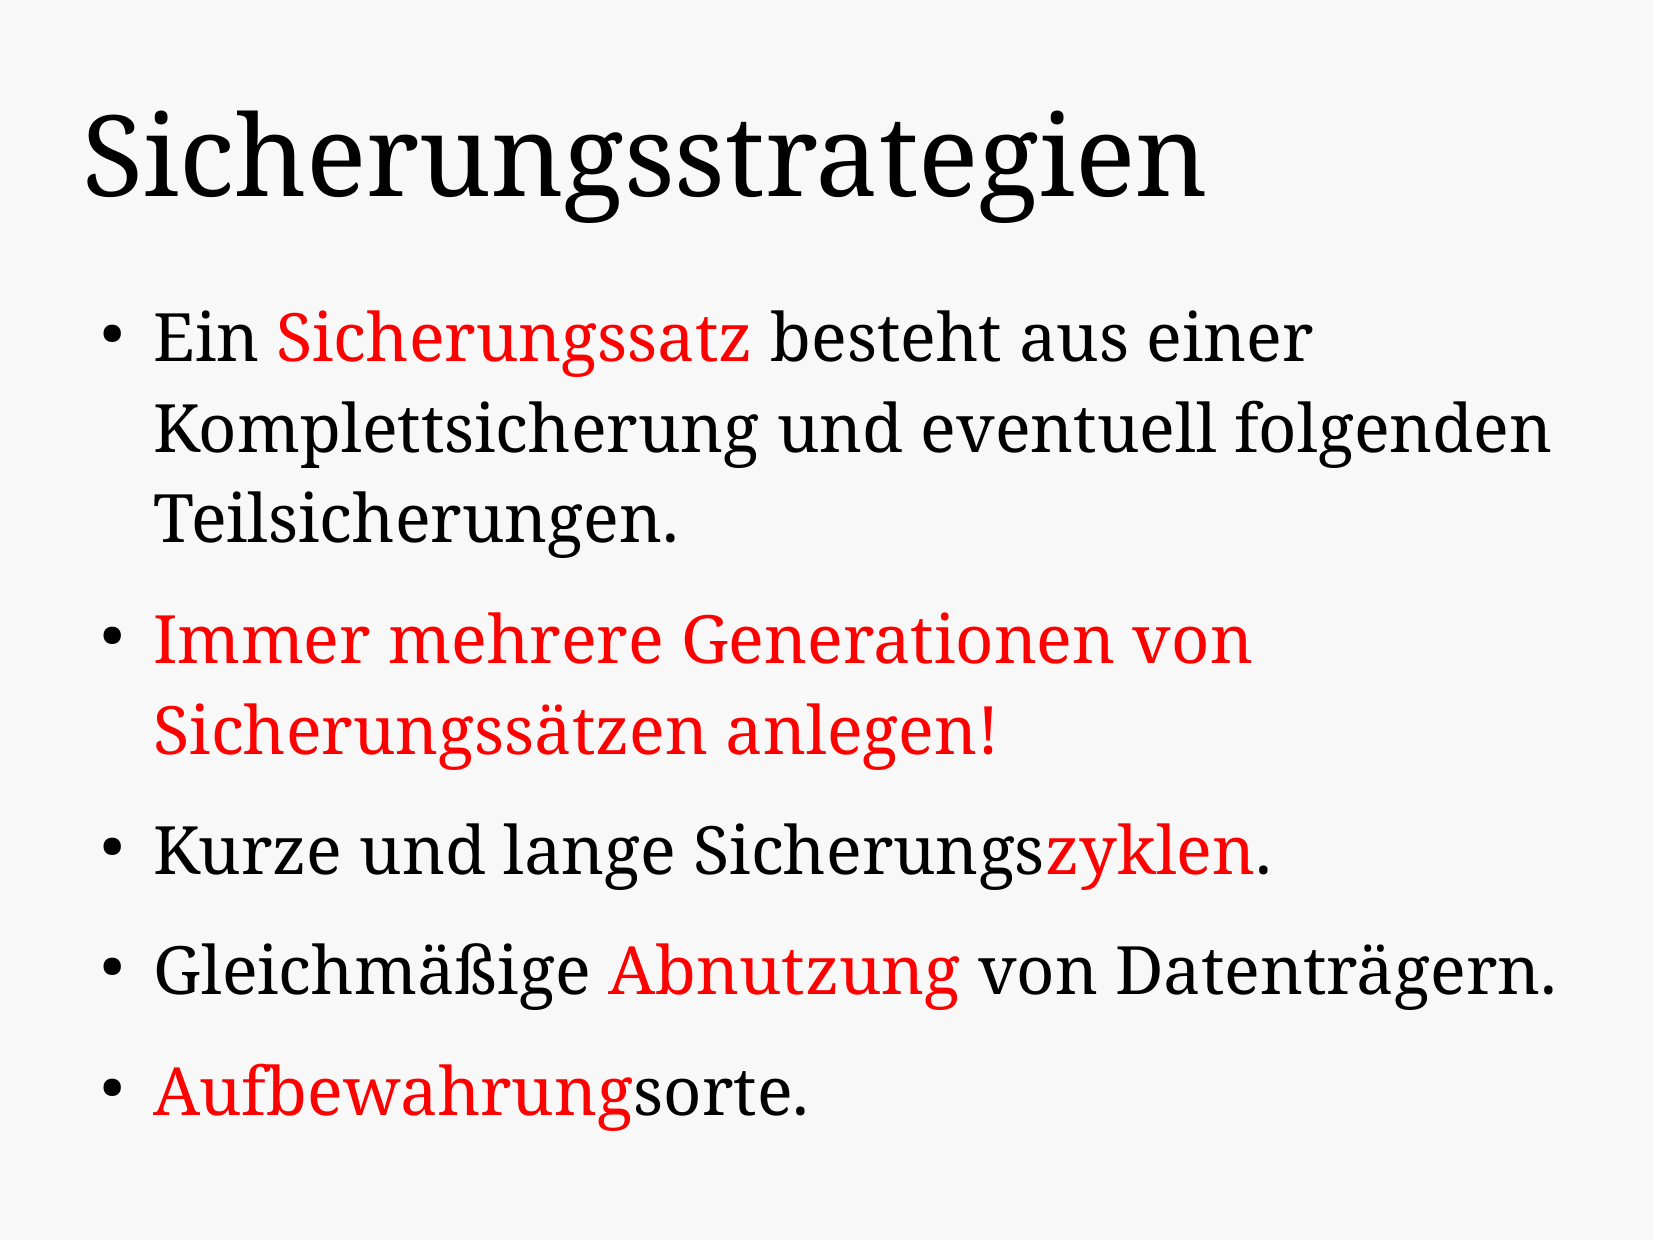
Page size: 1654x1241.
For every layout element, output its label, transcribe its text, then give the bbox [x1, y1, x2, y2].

title Sicherungsstrategien [82, 49, 1571, 257]
list Ein Sicherungssatz besteht aus einer Komplettsicherung und eventuell folgenden Teilsicherungen. Immer mehrere Generationen von Sicherungssätzen anlegen! Kurze und lange Sicherungszyklen. Gleichmäßige Abnutzung von Datenträgern. Aufbewahrungsorte. [82, 290, 1571, 1233]
